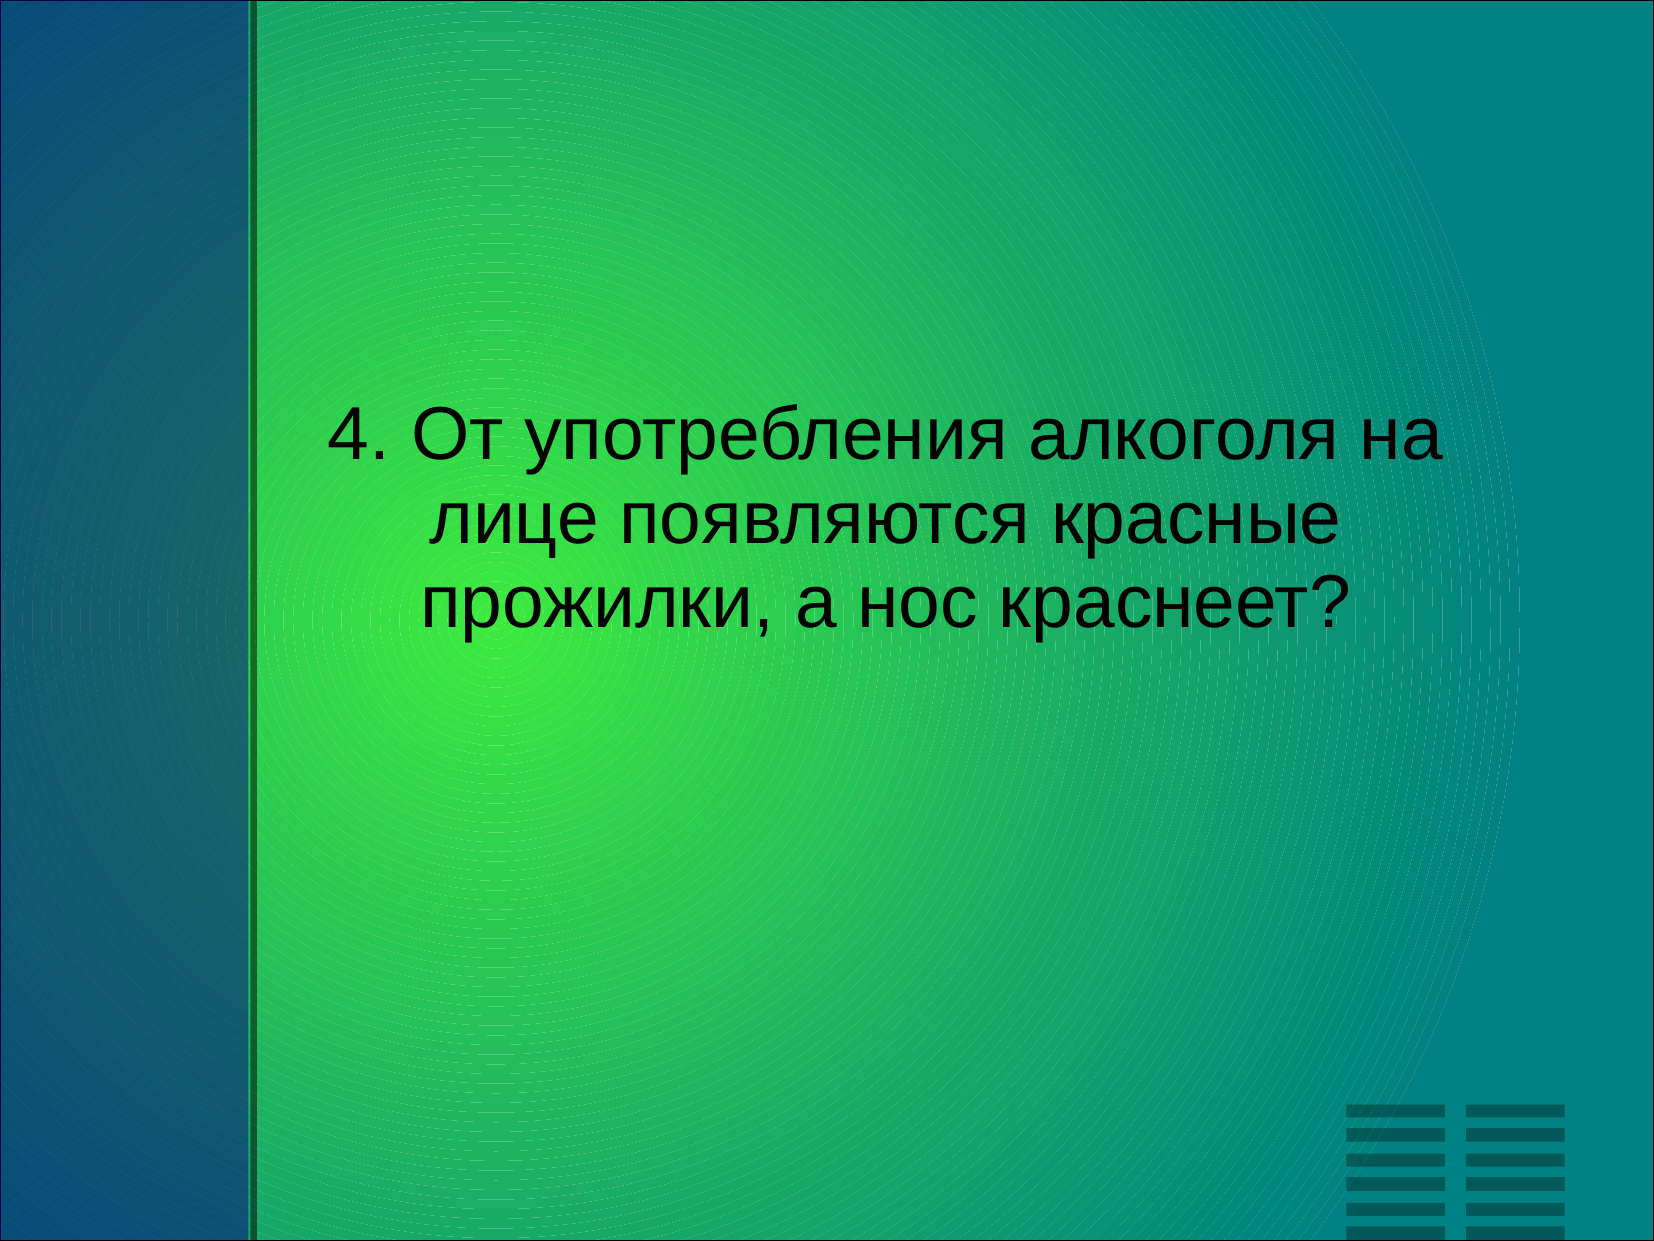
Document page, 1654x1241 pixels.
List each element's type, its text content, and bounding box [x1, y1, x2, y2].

text_box 4. От употребления алкоголя на лице появляются красные прожилки, а нос краснеет? [295, 383, 1477, 857]
